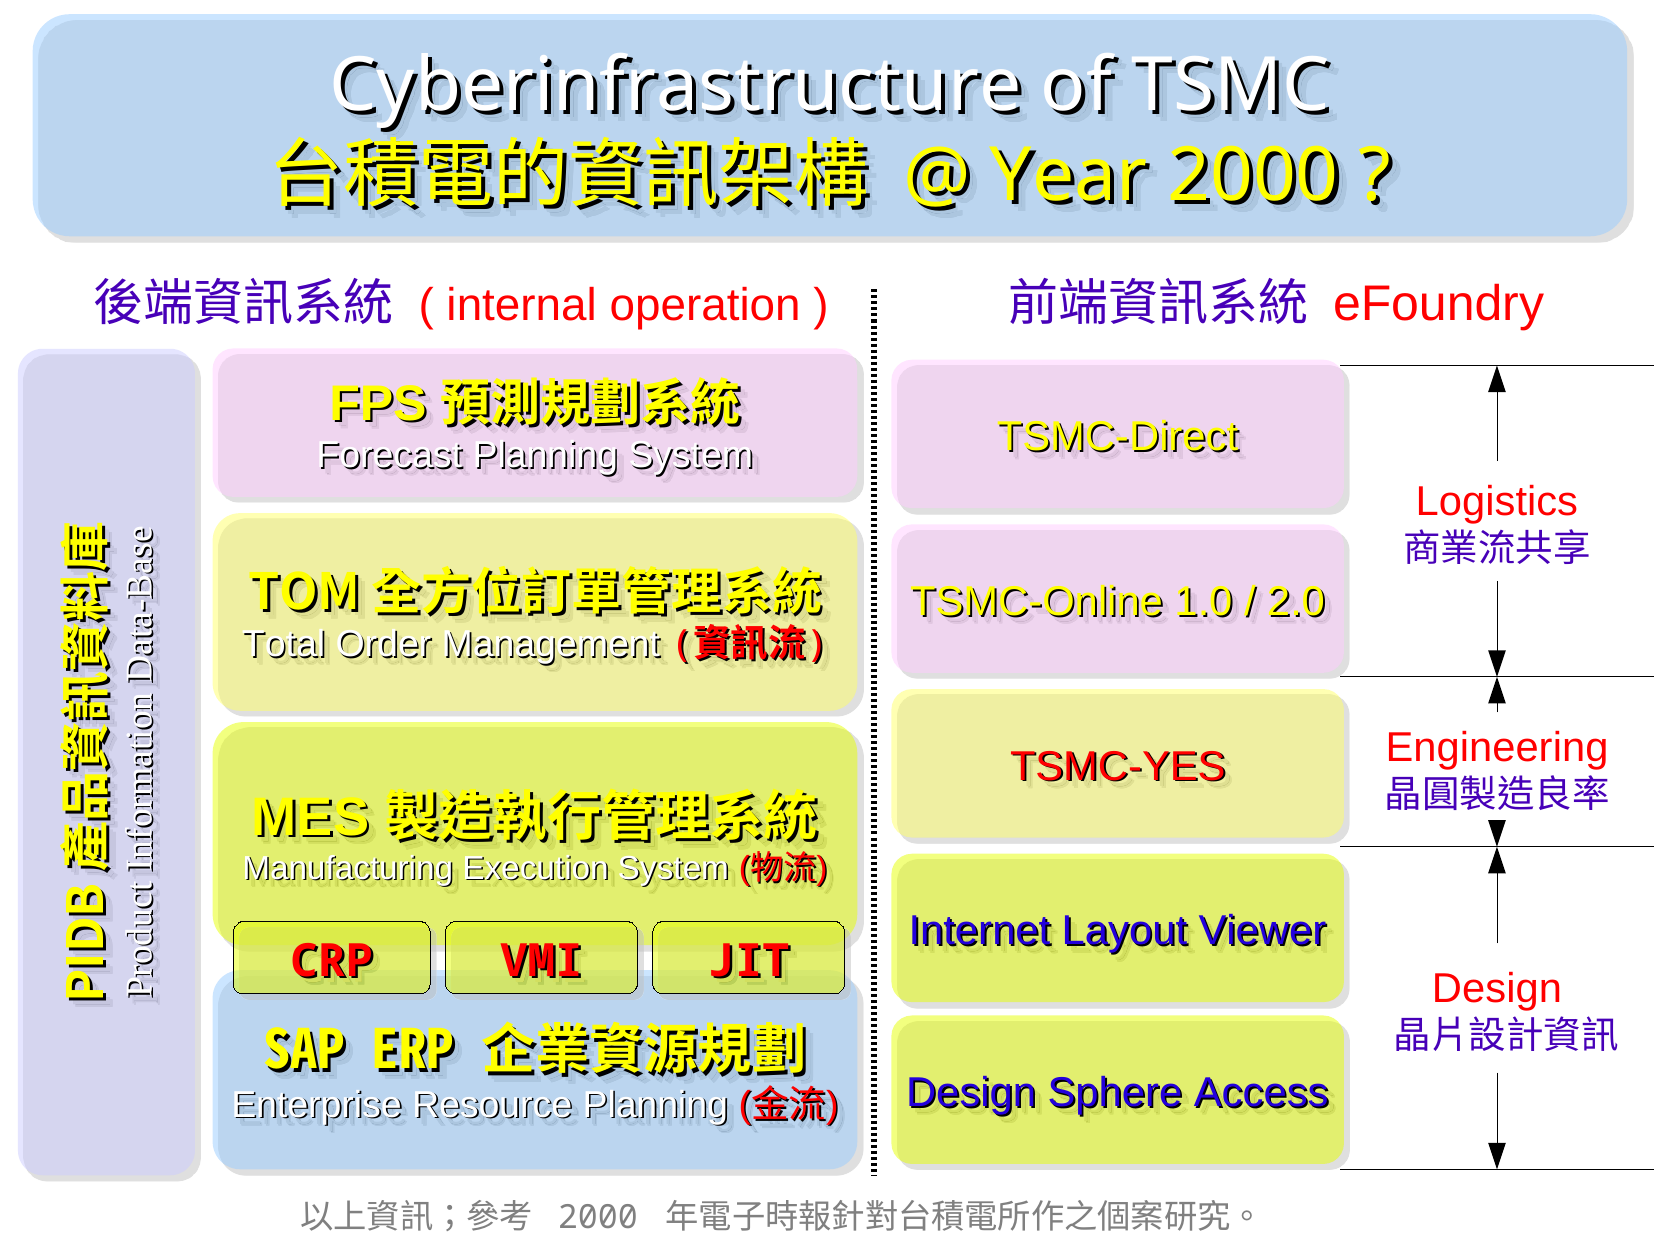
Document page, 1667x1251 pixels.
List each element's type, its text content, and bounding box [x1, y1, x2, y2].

text_box 以上資訊；參考 2000 年電子時報針對台積電所作之個案研究。 [279, 1182, 1400, 1249]
text_box PIDB 產品資訊資料庫 Product Information Data-Base [17, 348, 195, 1176]
text_box Engineering 晶圓製造良率 [1340, 712, 1654, 823]
text_box 後端資訊系統 ( internal operation ) [70, 261, 852, 341]
text_box VMI [445, 921, 638, 994]
text_box Cyberinfrastructure of TSMC 台積電的資訊架構 @ Year 2000 ? [32, 14, 1628, 237]
text_box FPS 預測規劃系統 Forecast Planning System [212, 348, 858, 497]
text_box JIT [652, 921, 845, 994]
text_box MES 製造執行管理系統 Manufacturing Execution System (物流) [212, 722, 858, 946]
text_box TOM 全方位訂單管理系統 Total Order Management (資訊流) [212, 513, 858, 711]
text_box 前端資訊系統 eFoundry [885, 261, 1667, 341]
text_box TSMC-Direct [891, 359, 1344, 509]
text_box Design 晶片設計資訊 [1340, 943, 1654, 1073]
text_box TSMC-YES [891, 689, 1344, 838]
text_box Internet Layout Viewer [891, 853, 1344, 1003]
text_box Logistics 商業流共享 [1340, 461, 1654, 581]
text_box Design Sphere Access [891, 1015, 1344, 1164]
text_box CRP [233, 921, 431, 994]
text_box TSMC-Online 1.0 / 2.0 [891, 524, 1344, 673]
text_box SAP ERP 企業資源規劃 Enterprise Resource Planning (金流) [212, 970, 858, 1170]
